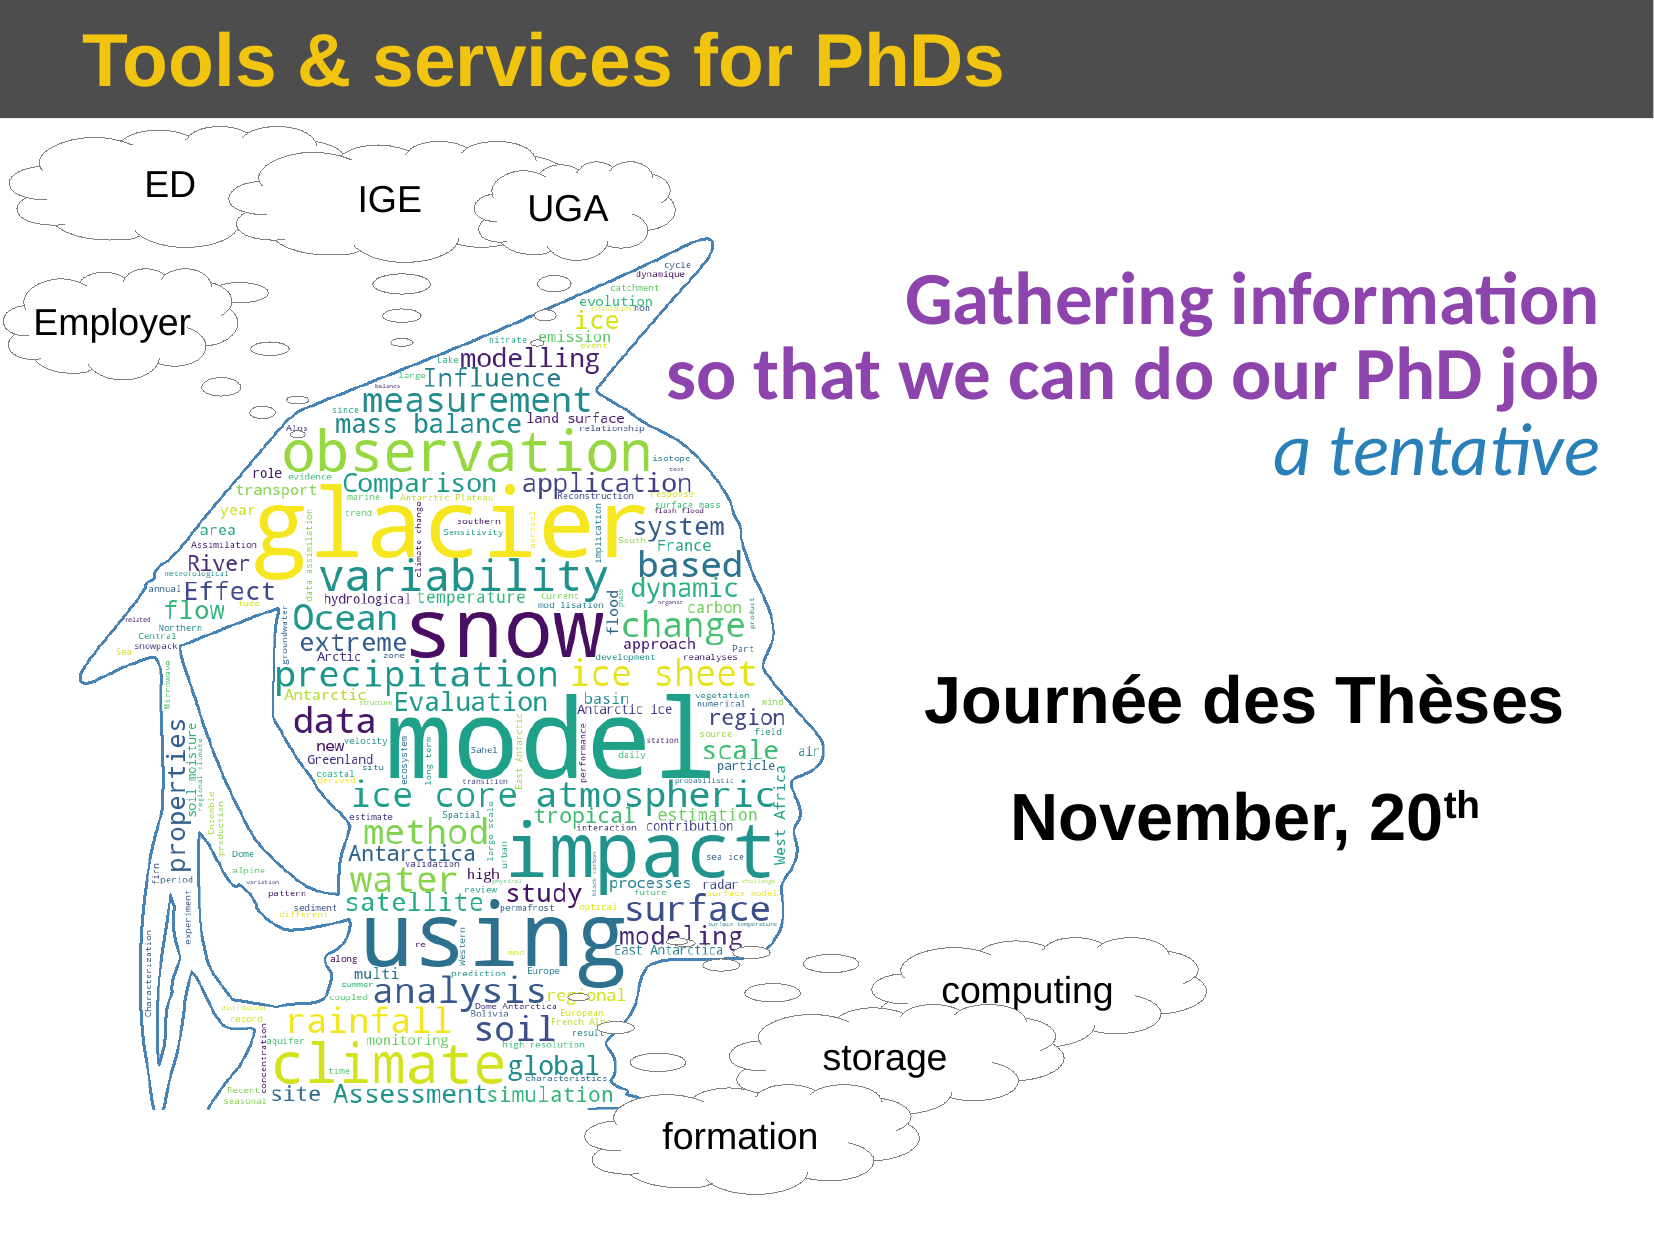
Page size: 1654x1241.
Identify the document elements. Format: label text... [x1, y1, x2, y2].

text_box formation [630, 1053, 686, 1072]
text_box ED [9, 126, 343, 248]
text_box storage [666, 937, 688, 945]
text_box computing [732, 946, 771, 959]
text_box UGA [534, 309, 557, 321]
text_box IGE [390, 338, 414, 347]
text_box formation [597, 1021, 635, 1034]
text_box storage [744, 983, 801, 1002]
text_box IGE [372, 273, 431, 295]
text_box Employer [201, 377, 241, 397]
text_box Employer [3, 268, 238, 380]
text_box ED [286, 396, 309, 404]
text_box UGA [537, 275, 572, 292]
text_box Journée des Thèses November, 20th [910, 655, 1581, 862]
text_box IGE [228, 141, 558, 263]
text_box Employer [249, 406, 276, 419]
text_box computing [871, 937, 1207, 1047]
text_box Gathering information so that we can do our PhD job a tentative [651, 261, 1624, 577]
text_box storage [702, 958, 740, 972]
text_box storage [729, 1004, 1065, 1114]
text_box ED [250, 341, 290, 356]
text_box computing [803, 954, 859, 973]
text_box UGA [474, 161, 676, 261]
text_box formation [567, 993, 590, 1001]
text_box UGA [530, 339, 544, 347]
text_box ED [220, 282, 269, 303]
text_box IGE [382, 308, 422, 323]
text_box formation [584, 1084, 920, 1195]
picture [24, 211, 908, 1110]
title Tools & services for PhDs [82, 18, 1571, 103]
